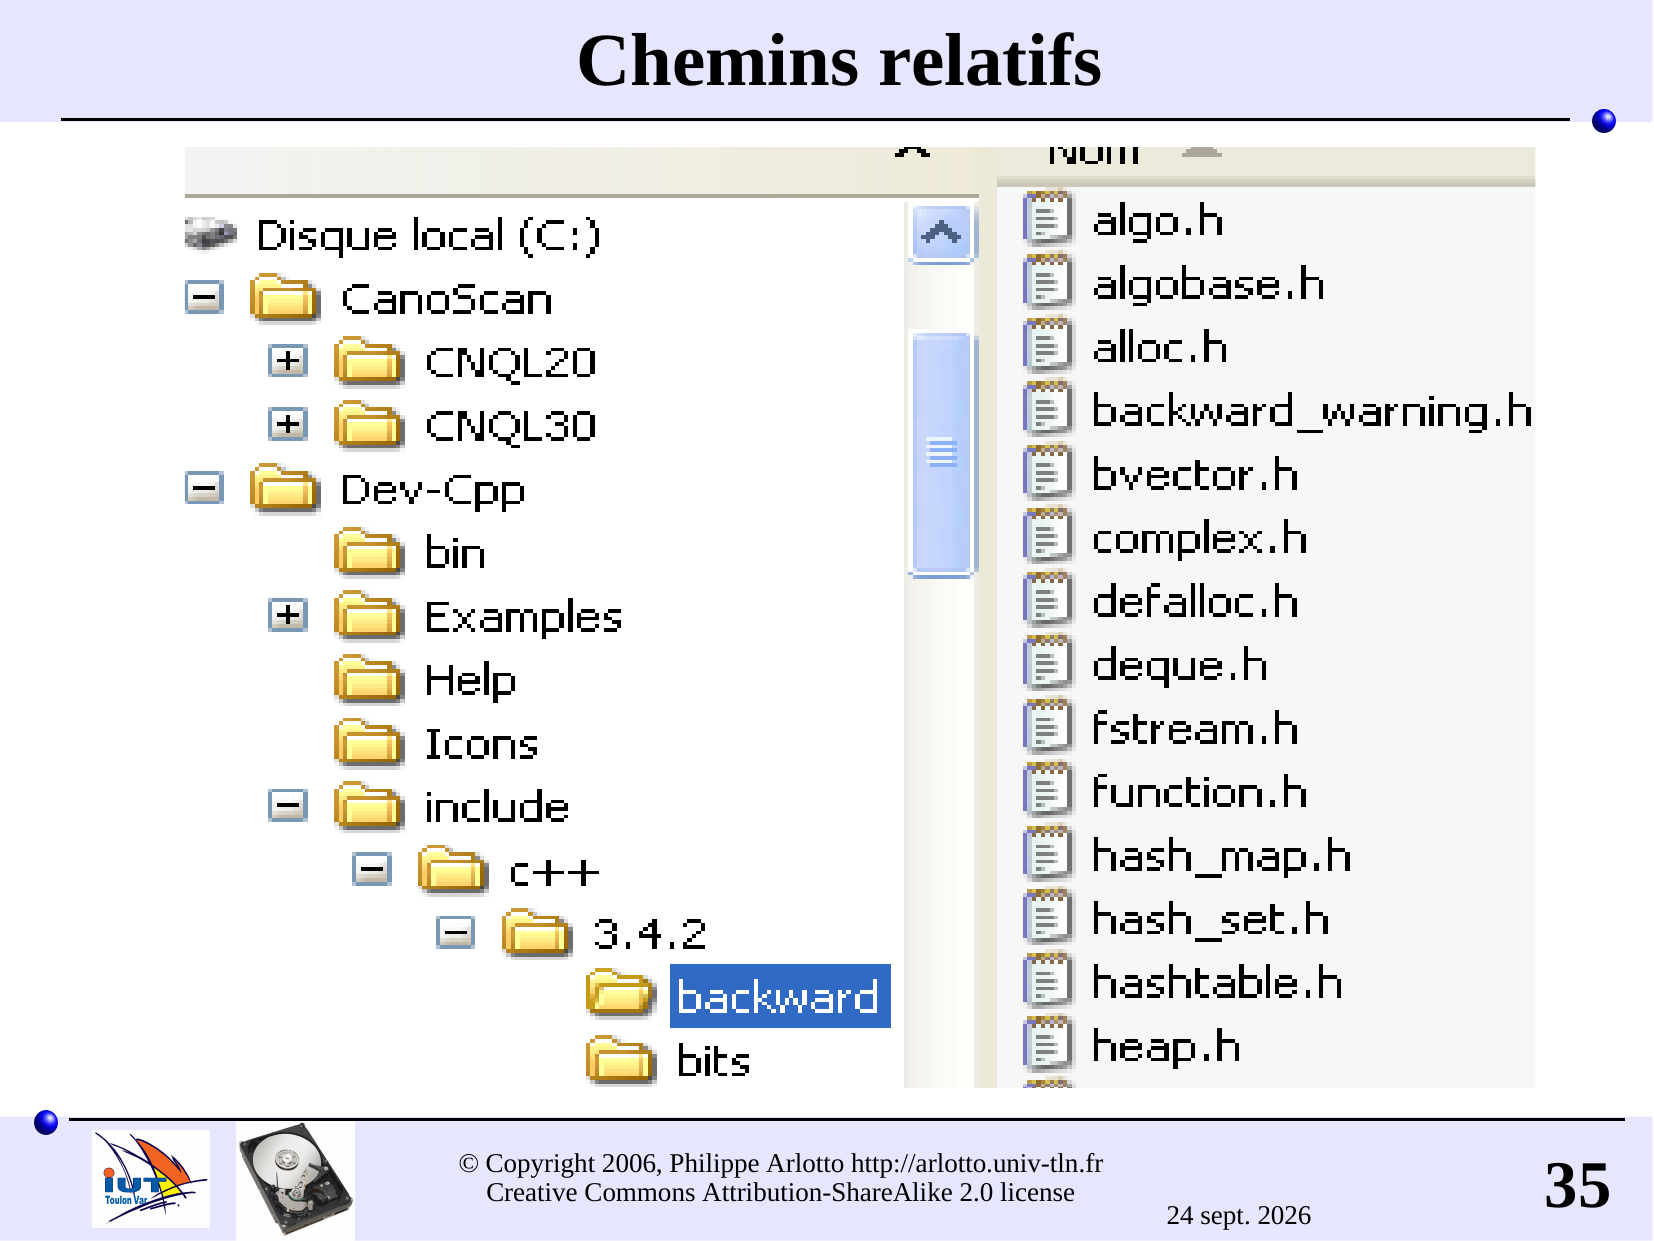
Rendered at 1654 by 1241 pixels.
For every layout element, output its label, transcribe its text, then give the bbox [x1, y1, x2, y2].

picture [236, 1121, 355, 1241]
picture [184, 147, 1536, 1088]
title Chemins relatifs [95, 11, 1585, 110]
